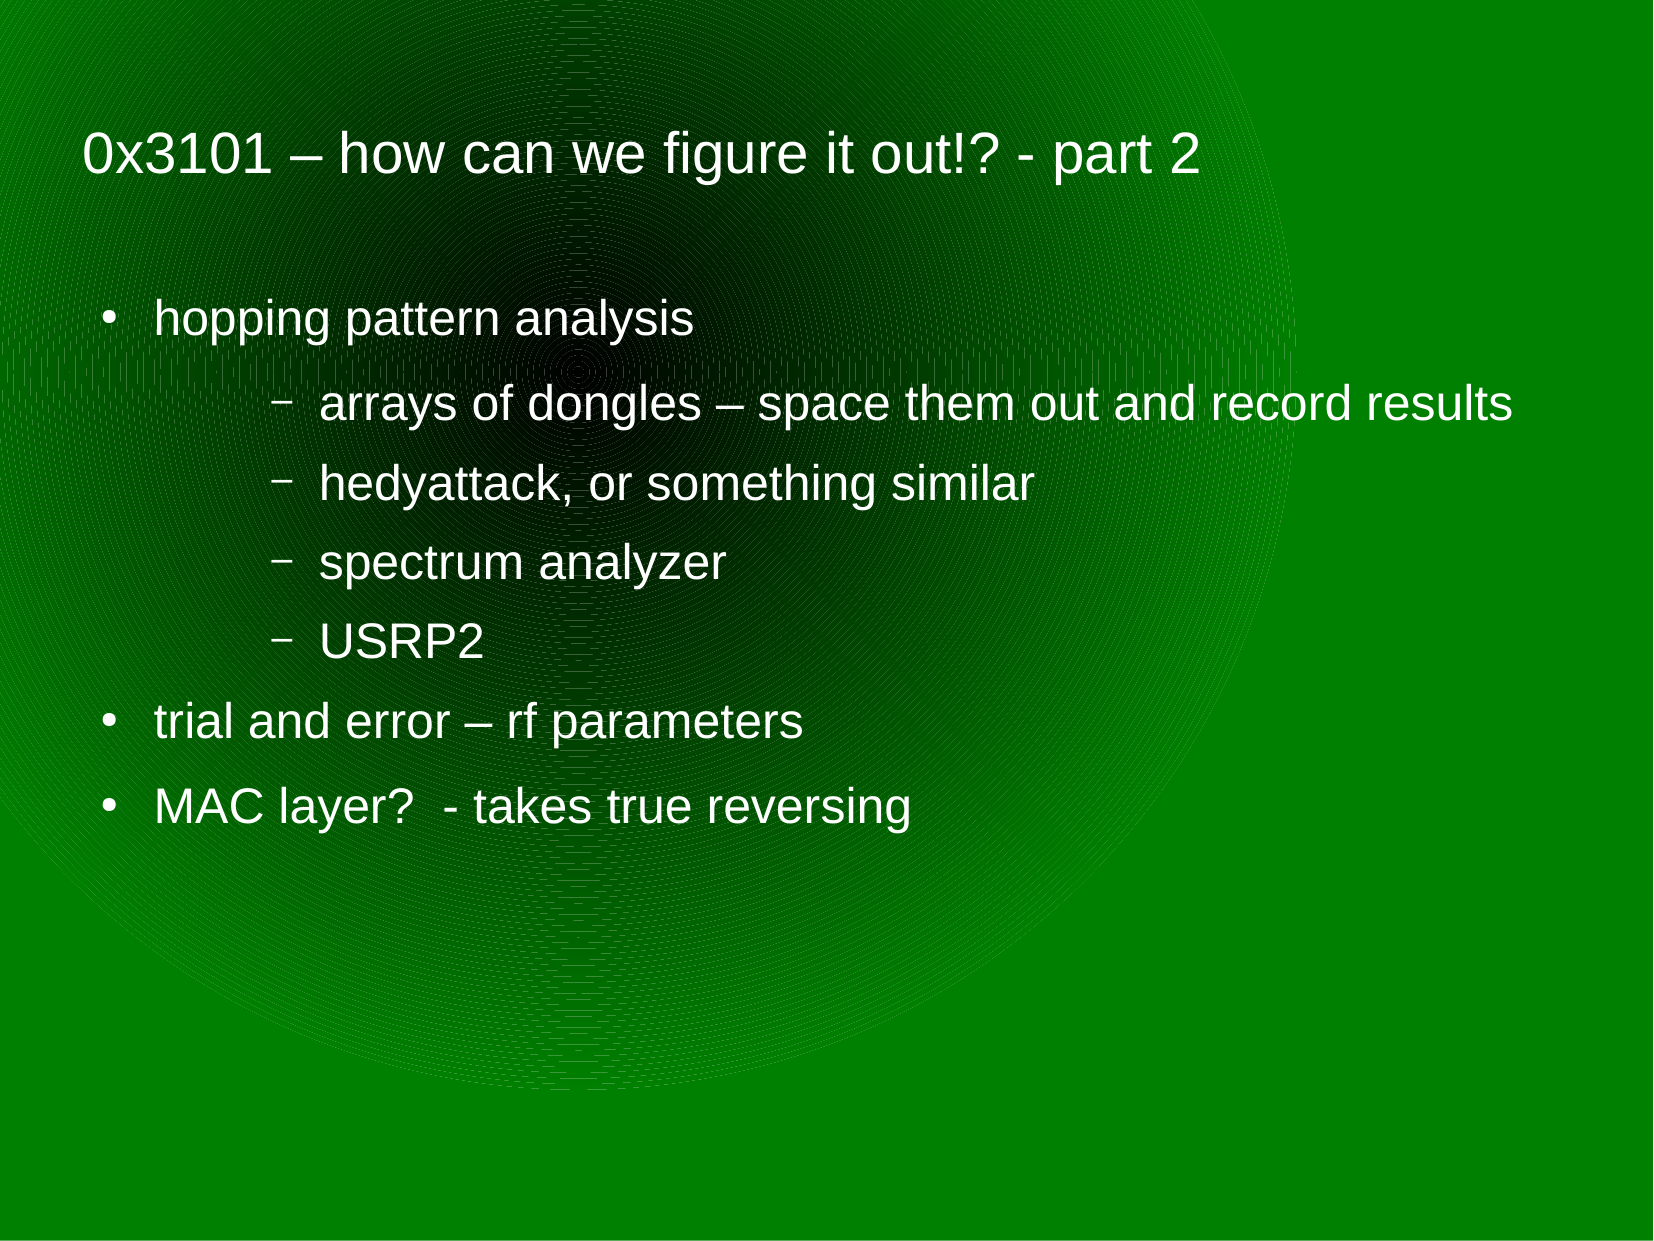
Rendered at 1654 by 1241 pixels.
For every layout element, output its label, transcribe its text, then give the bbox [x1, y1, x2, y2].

list hopping pattern analysis arrays of dongles – space them out and record results hedyattack, or something similar spectrum analyzer USRP2 trial and error – rf parameters MAC layer? - takes true reversing [82, 290, 1571, 1109]
title 0x3101 – how can we figure it out!? - part 2 [82, 49, 1571, 257]
